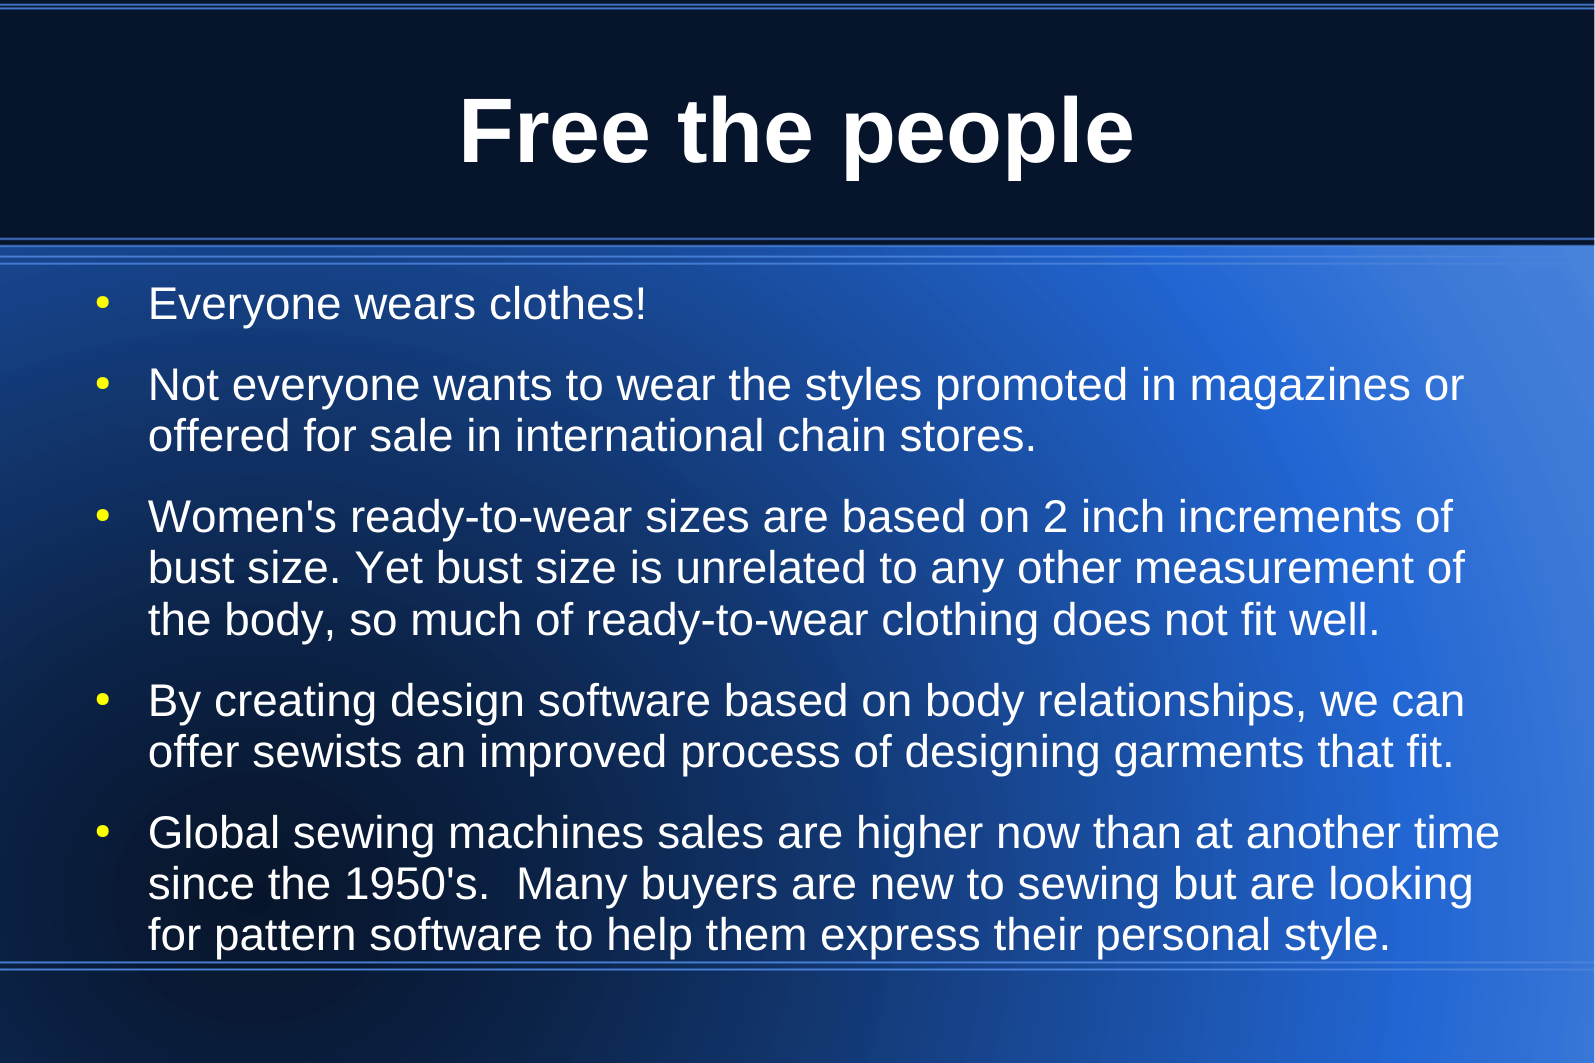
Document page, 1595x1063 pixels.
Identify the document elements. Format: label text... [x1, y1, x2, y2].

picture [0, 0, 1595, 1063]
title Free the people [79, 42, 1515, 220]
list Everyone wears clothes! Not everyone wants to wear the styles promoted in magazines or offered for sale in international chain stores. Women's ready-to-wear sizes are based on 2 inch increments of bust size. Yet bust size is unrelated to any other measurement of the body, so much of ready-to-wear clothing does not fit well. By creating design software based on body relationships, we can offer sewists an improved process of designing garments that fit. Global sewing machines sales are higher now than at another time since the 1950's. Many buyers are new to sewing but are looking for pattern software to help them express their personal style. [76, 278, 1512, 961]
